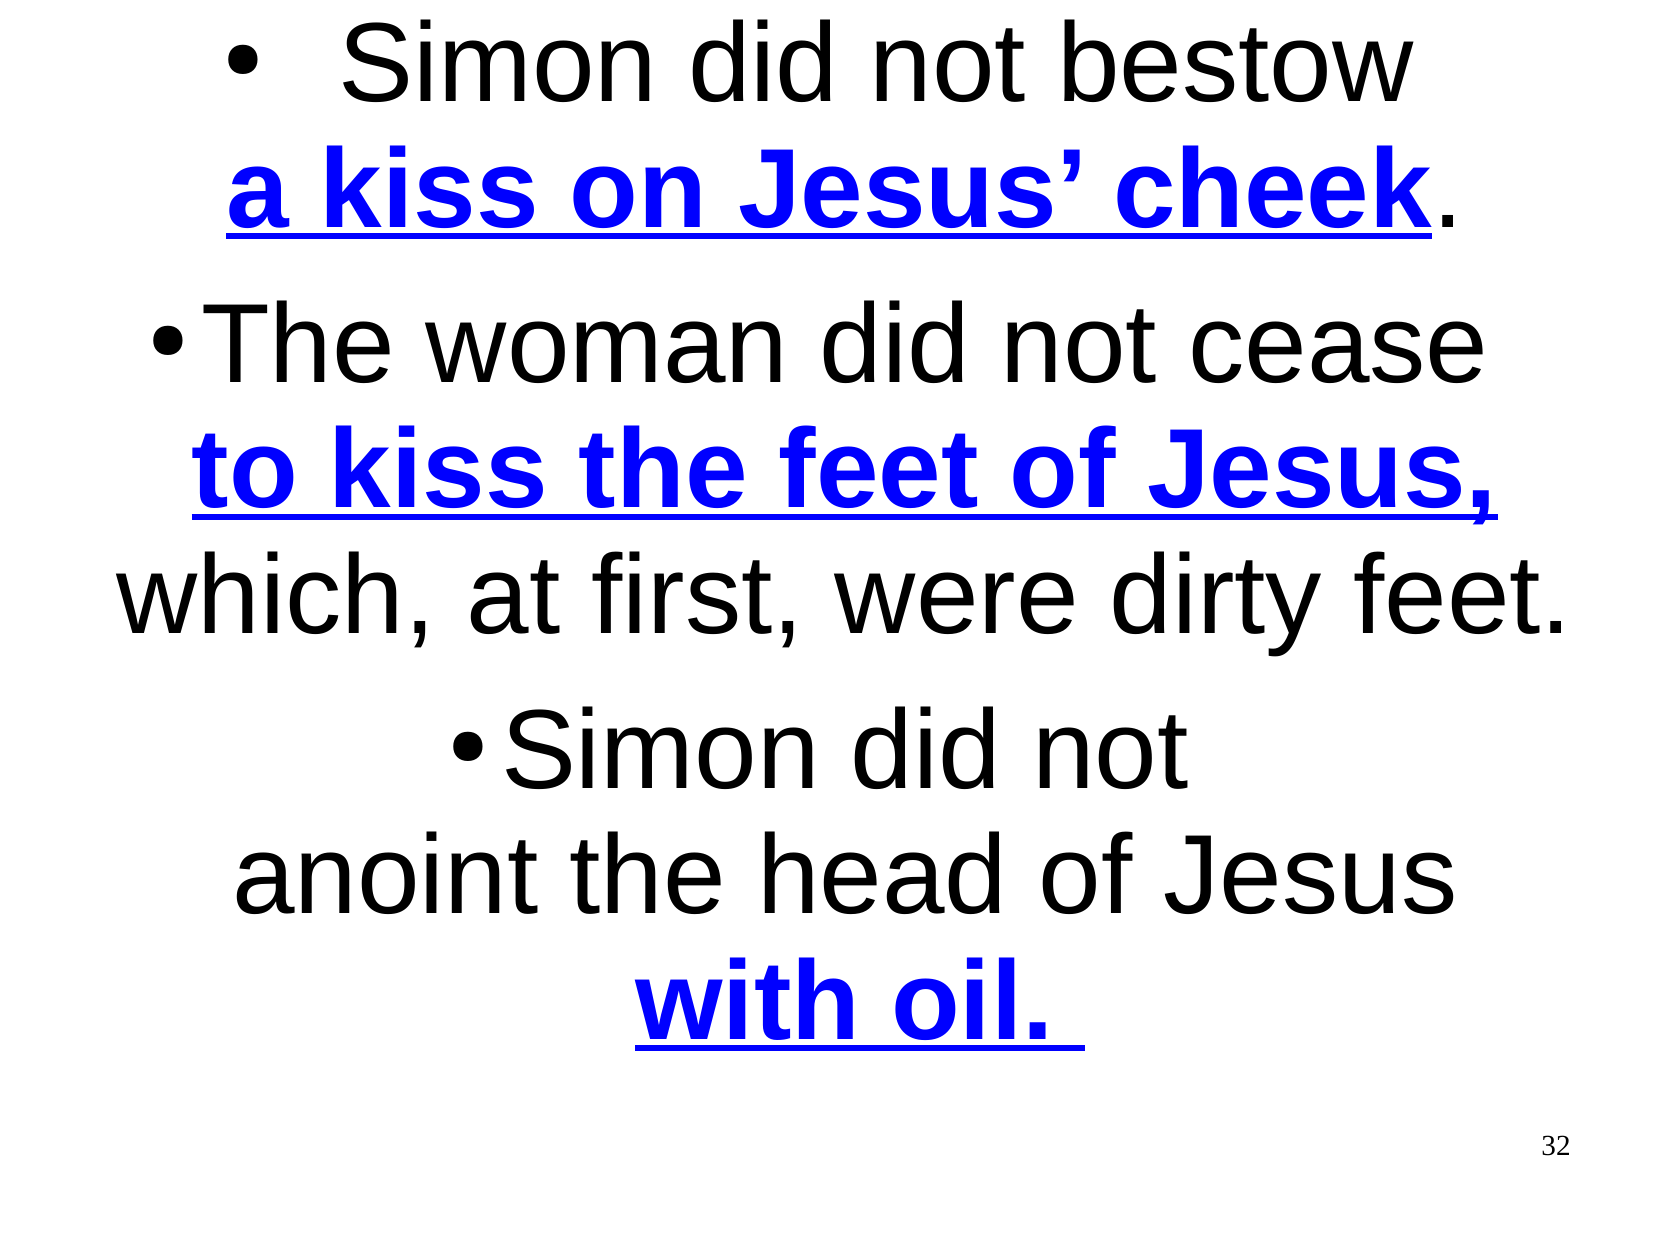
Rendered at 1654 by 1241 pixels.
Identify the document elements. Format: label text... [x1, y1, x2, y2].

list Simon did not bestow a kiss on Jesus’ cheek. The woman did not cease to kiss the feet of Jesus, which, at first, were dirty feet. Simon did not anoint the head of Jesus with oil. [0, 0, 1651, 1238]
